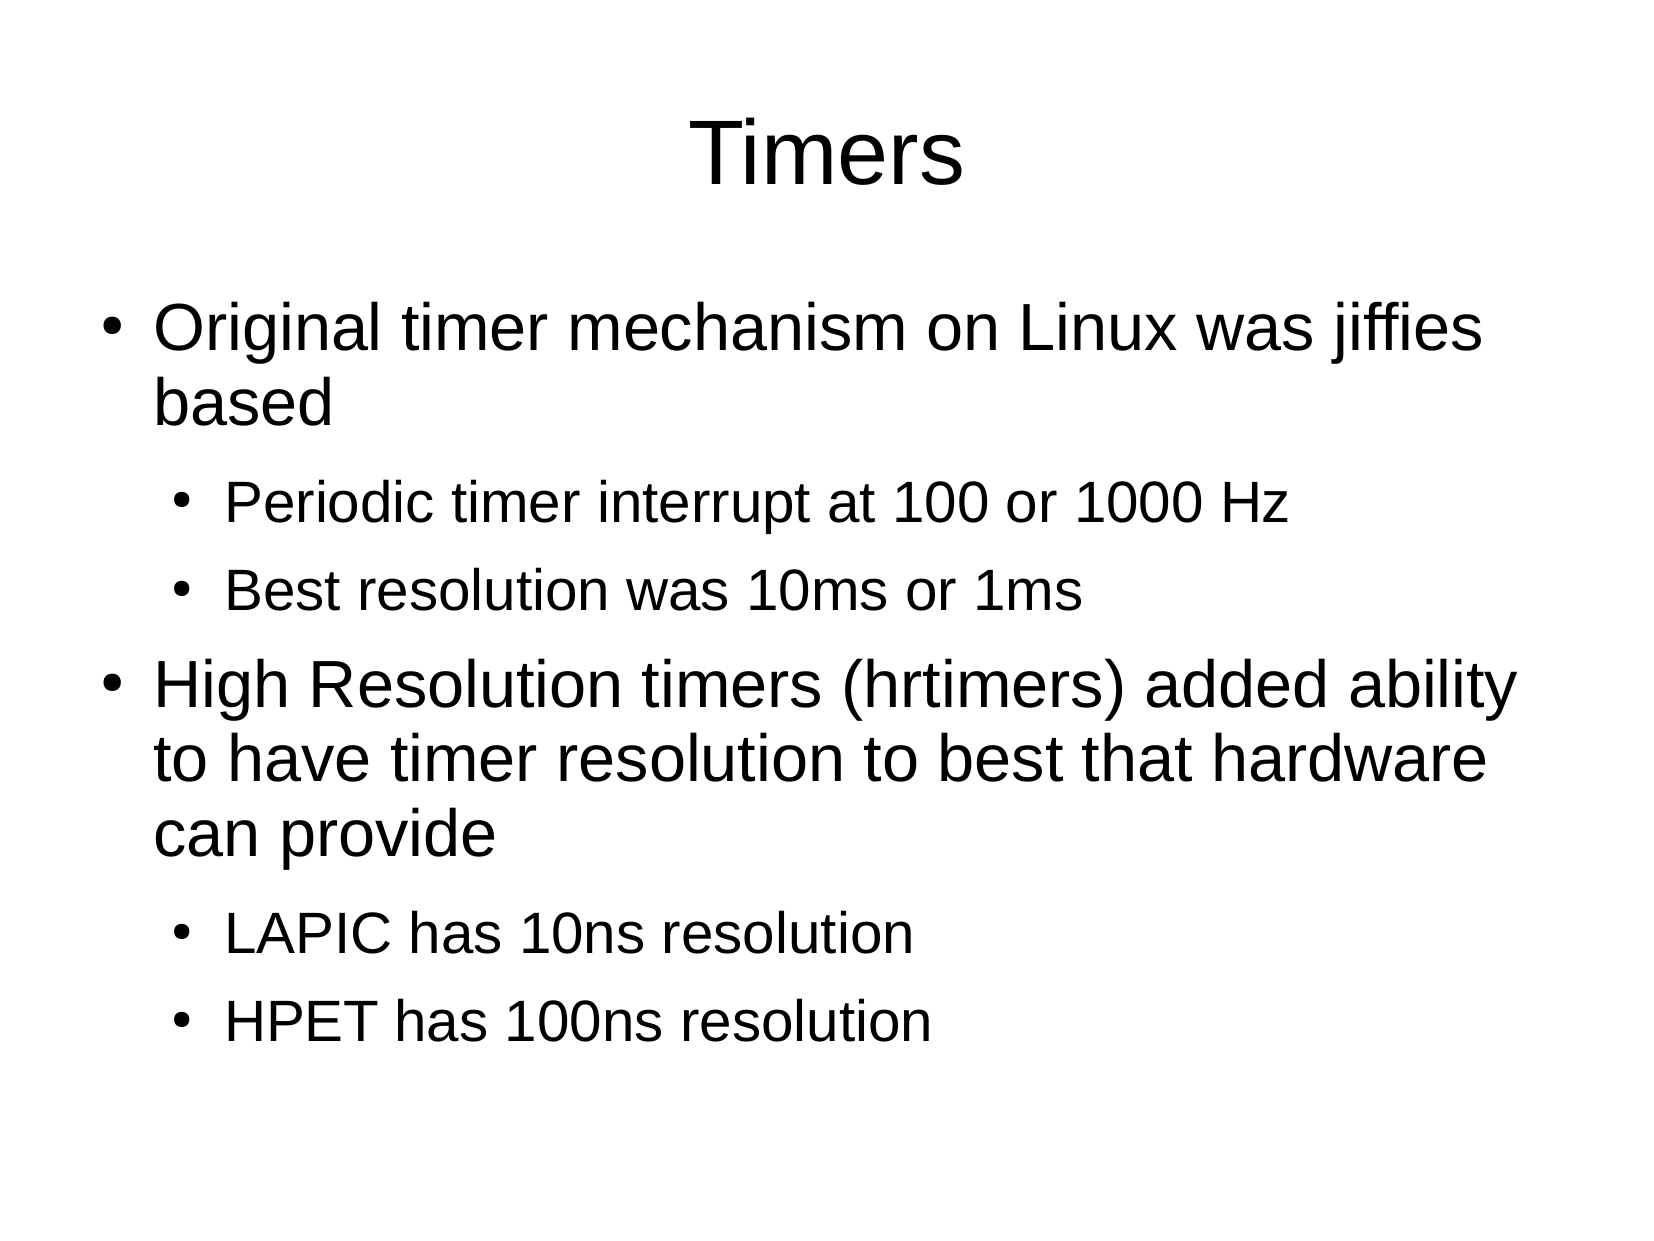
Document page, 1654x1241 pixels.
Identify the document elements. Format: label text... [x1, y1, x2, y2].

list Original timer mechanism on Linux was jiffies based Periodic timer interrupt at 100 or 1000 Hz Best resolution was 10ms or 1ms High Resolution timers (hrtimers) added ability to have timer resolution to best that hardware can provide LAPIC has 10ns resolution HPET has 100ns resolution [82, 290, 1571, 1094]
title Timers [82, 56, 1571, 250]
